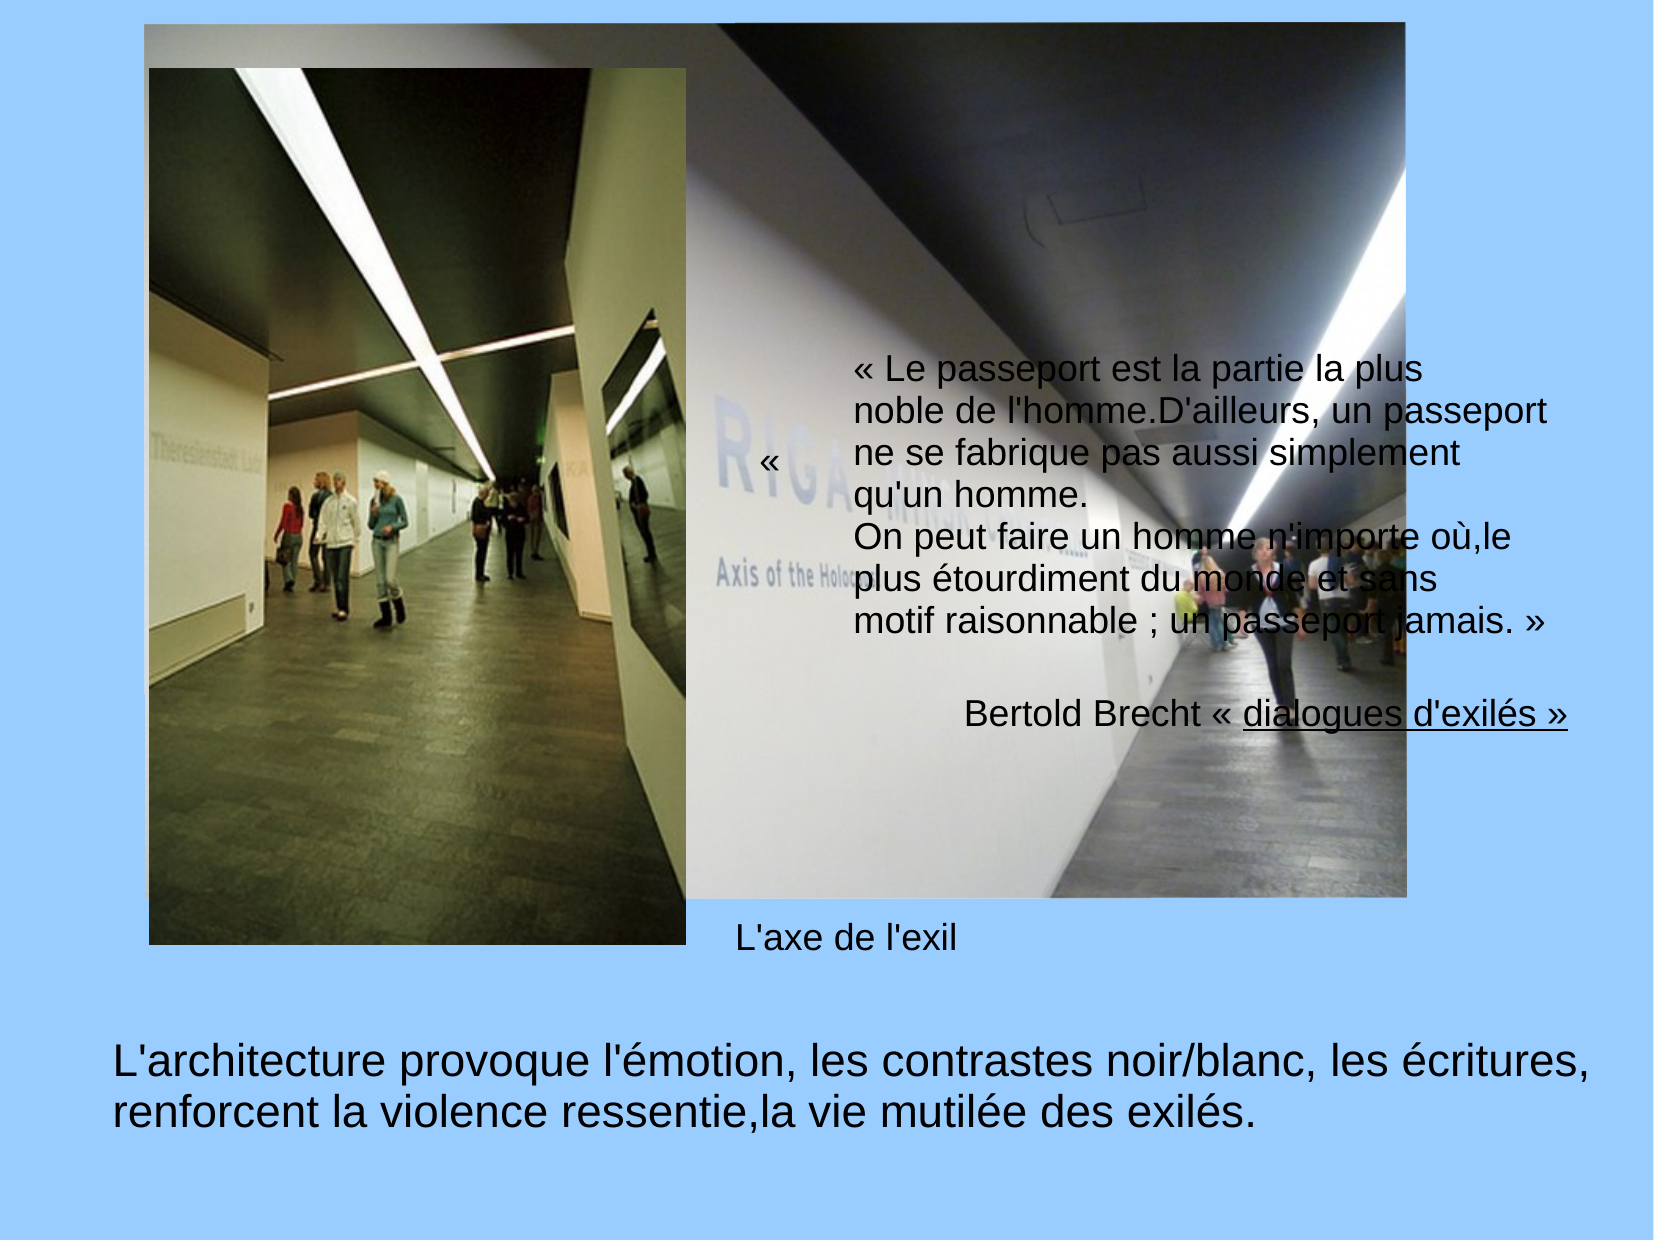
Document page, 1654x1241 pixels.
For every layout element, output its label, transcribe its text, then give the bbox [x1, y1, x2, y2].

text_box L'architecture provoque l'émotion, les contrastes noir/blanc, les écritures, renforcent la violence ressentie,la vie mutilée des exilés. [97, 1027, 1607, 1145]
text_box « Le passeport est la partie la plus noble de l'homme.D'ailleurs, un passeport ne se fabrique pas aussi simplement qu'un homme. On peut faire un homme n'importe où,le plus étourdiment du monde et sans motif raisonnable ; un passeport jamais. » [838, 340, 1563, 650]
picture [143, 21, 1407, 945]
text_box Bertold Brecht « dialogues d'exilés » [949, 685, 1583, 778]
text_box L'axe de l'exil [720, 909, 972, 967]
